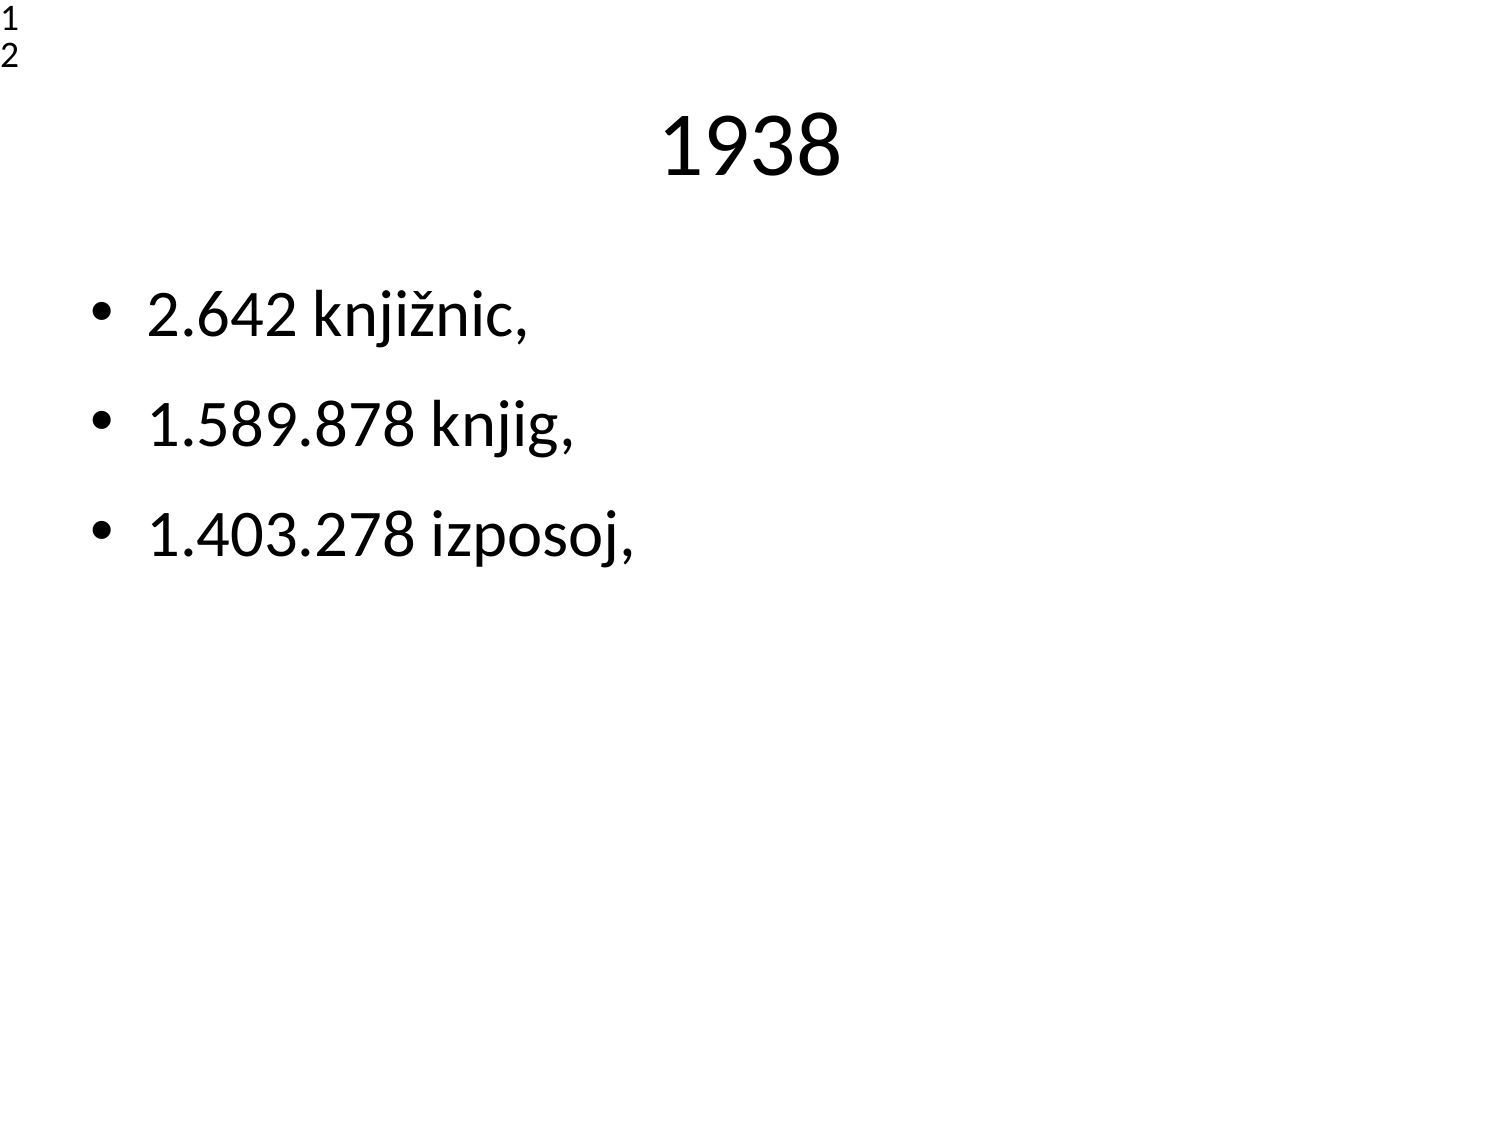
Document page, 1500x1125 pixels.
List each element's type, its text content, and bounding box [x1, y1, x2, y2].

list 2.642 knjižnic, 1.589.878 knjig, 1.403.278 izposoj, [75, 262, 1425, 1005]
title 1938 [75, 45, 1425, 233]
